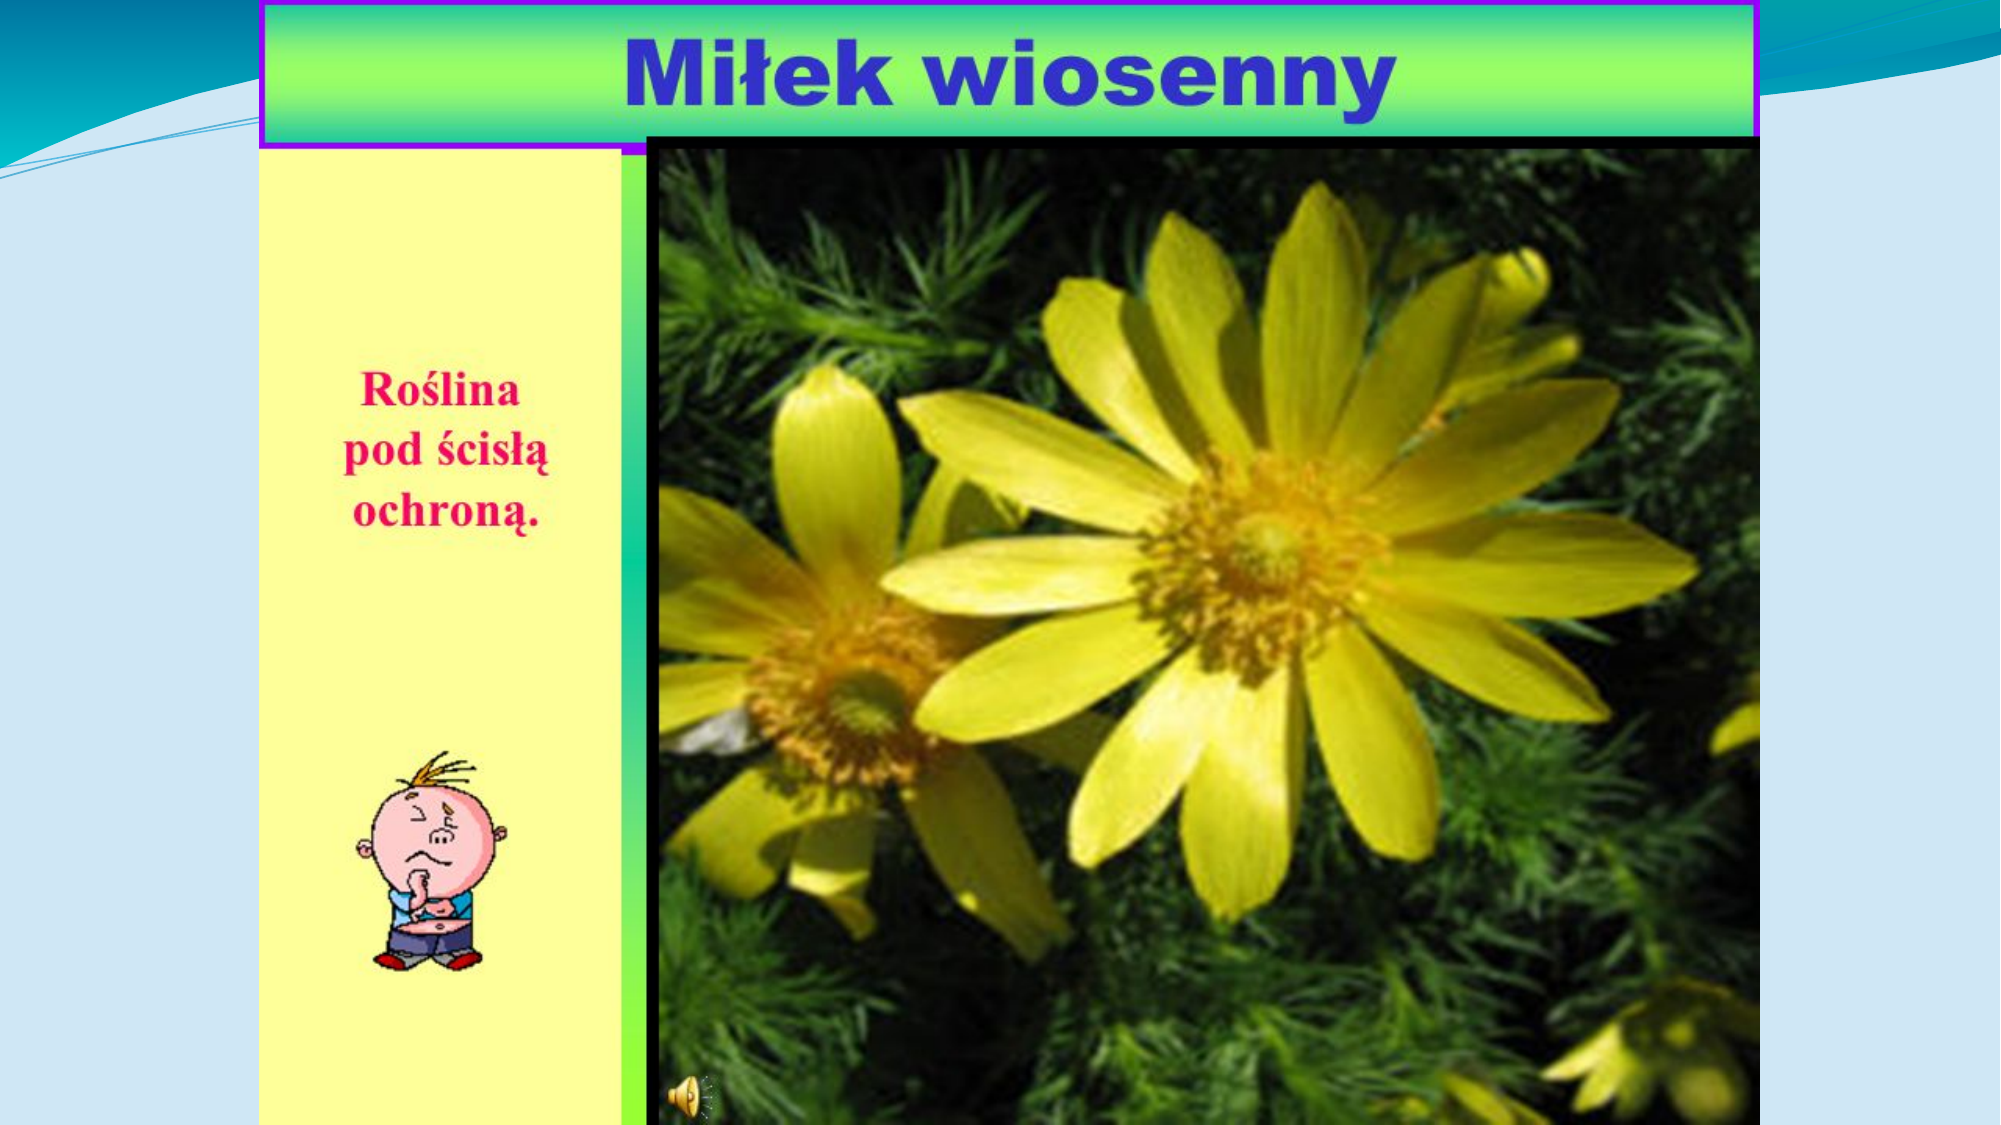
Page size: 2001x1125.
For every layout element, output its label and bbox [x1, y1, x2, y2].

picture [259, 0, 1760, 1125]
